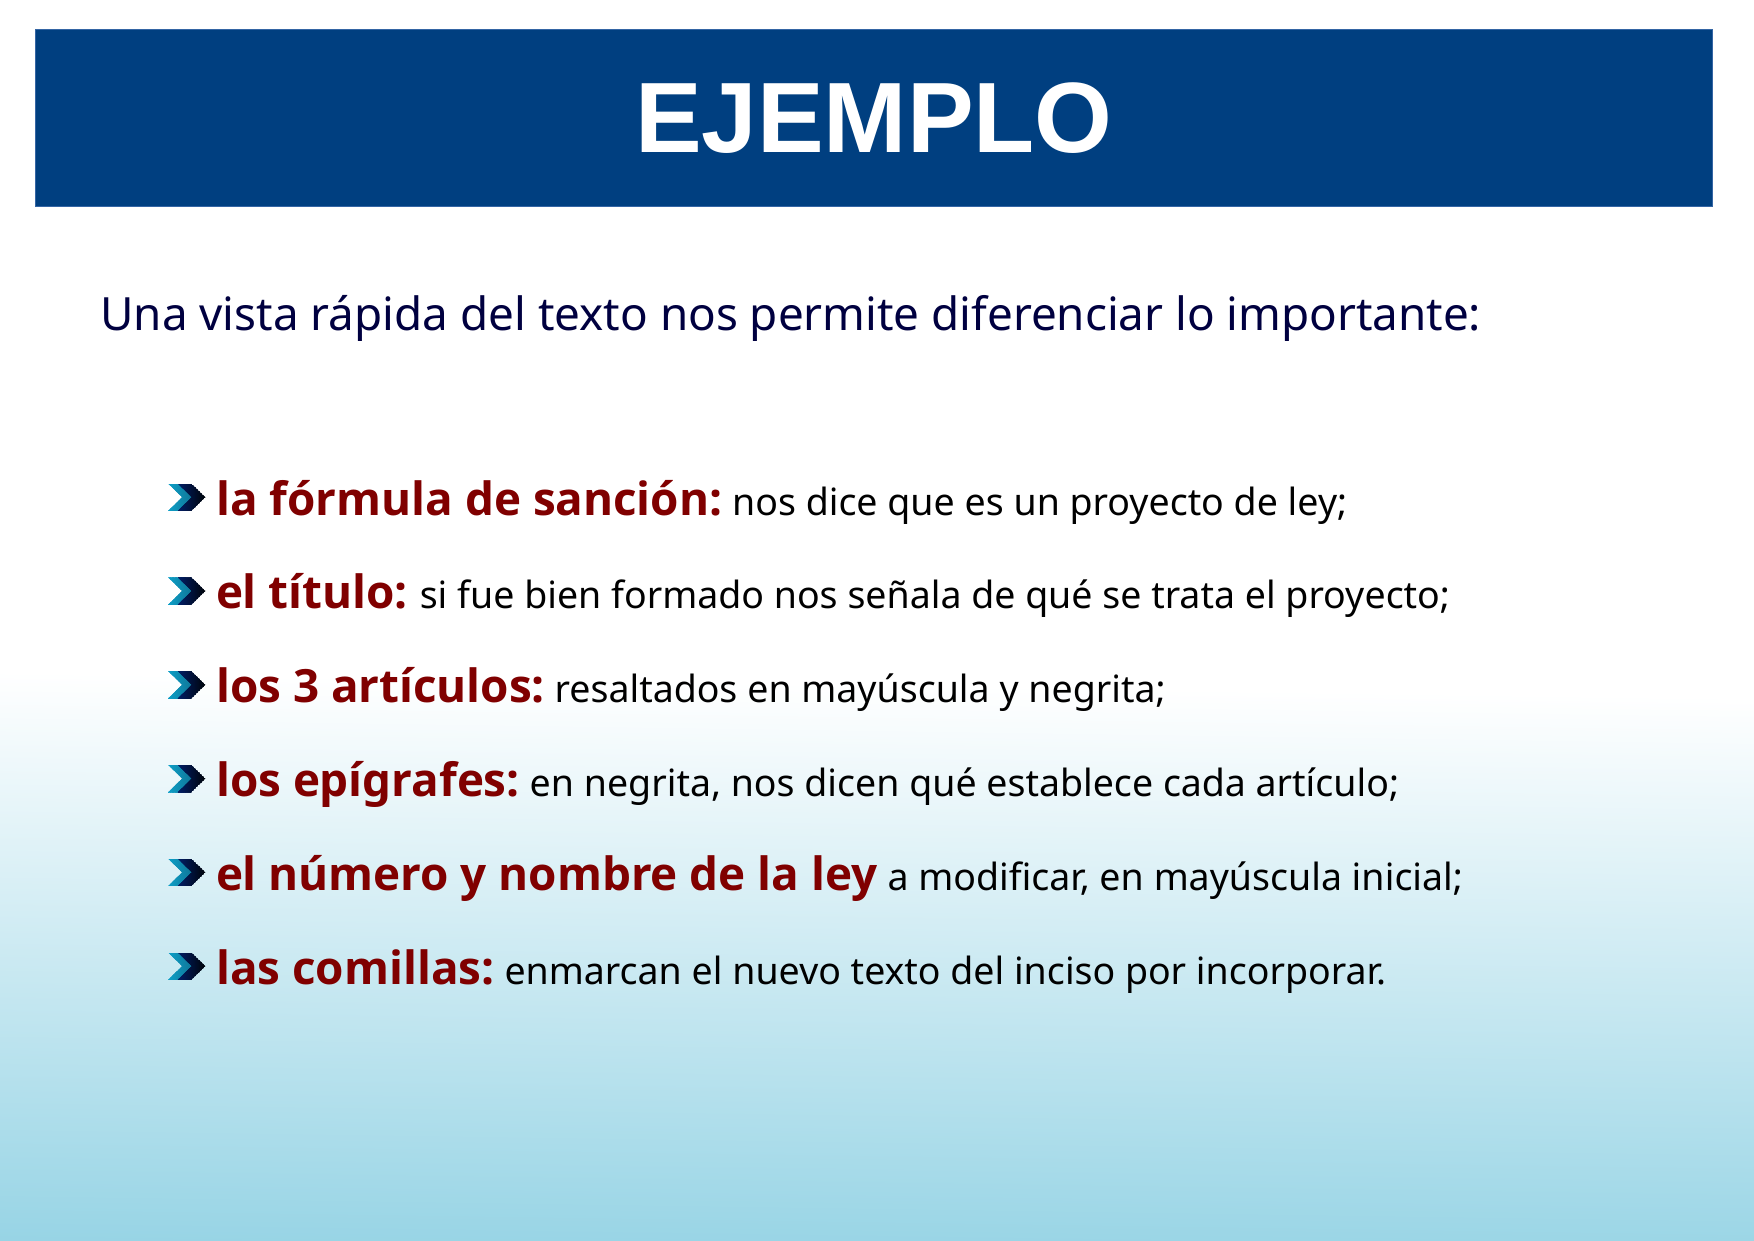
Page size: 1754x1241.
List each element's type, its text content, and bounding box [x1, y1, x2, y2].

text_box EJEMPLO [35, 29, 1713, 207]
text_box la fórmula de sanción: nos dice que es un proyecto de ley; el título: si fue bien formado nos señala de qué se trata el proyecto; los 3 artículos: resaltados en mayúscula y negrita; los epígrafes: en negrita, nos dicen qué establece cada artículo; el número y nombre de la ley a modificar, en mayúscula inicial; las comillas: enmarcan el nuevo texto del inciso por incorporar. [160, 372, 1594, 1170]
text_box Una vista rápida del texto nos permite diferenciar lo importante: [85, 274, 1669, 378]
